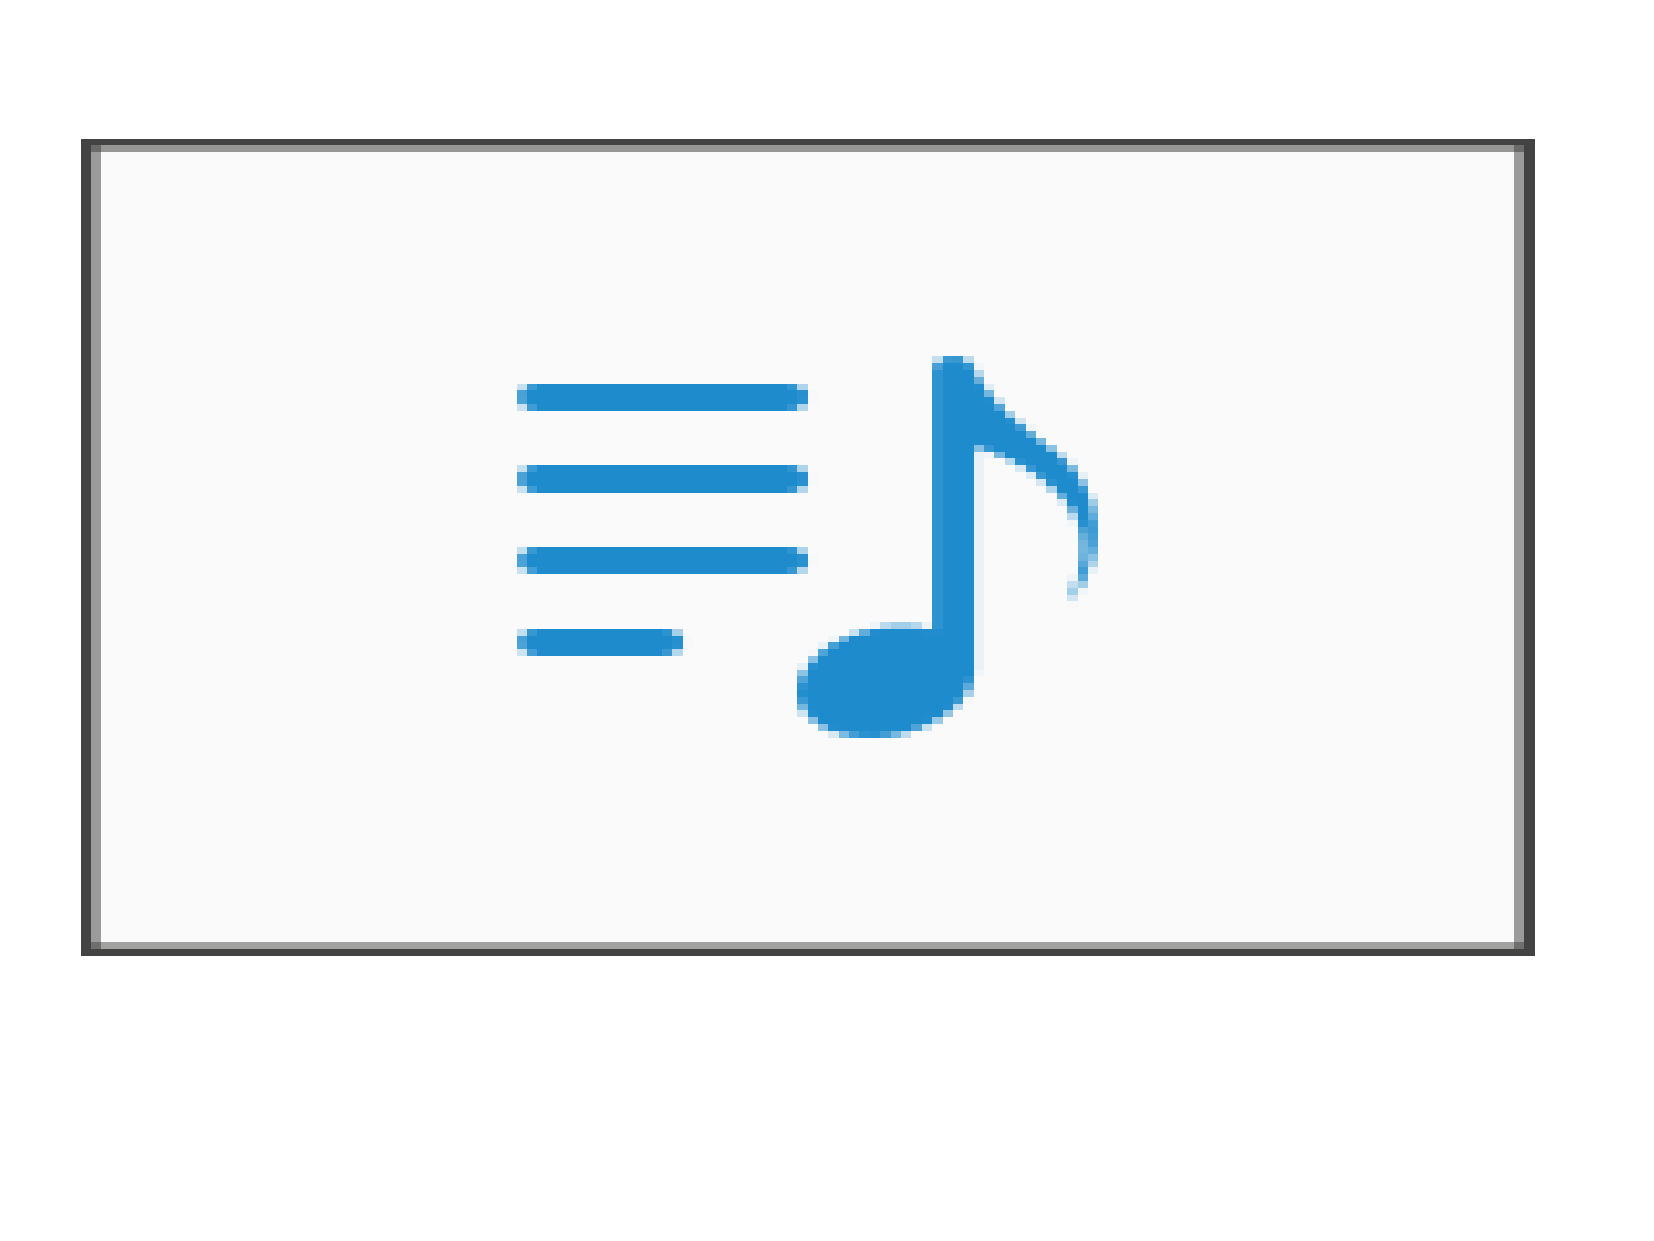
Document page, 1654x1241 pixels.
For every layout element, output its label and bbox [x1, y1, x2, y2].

text_box [80, 138, 1536, 957]
